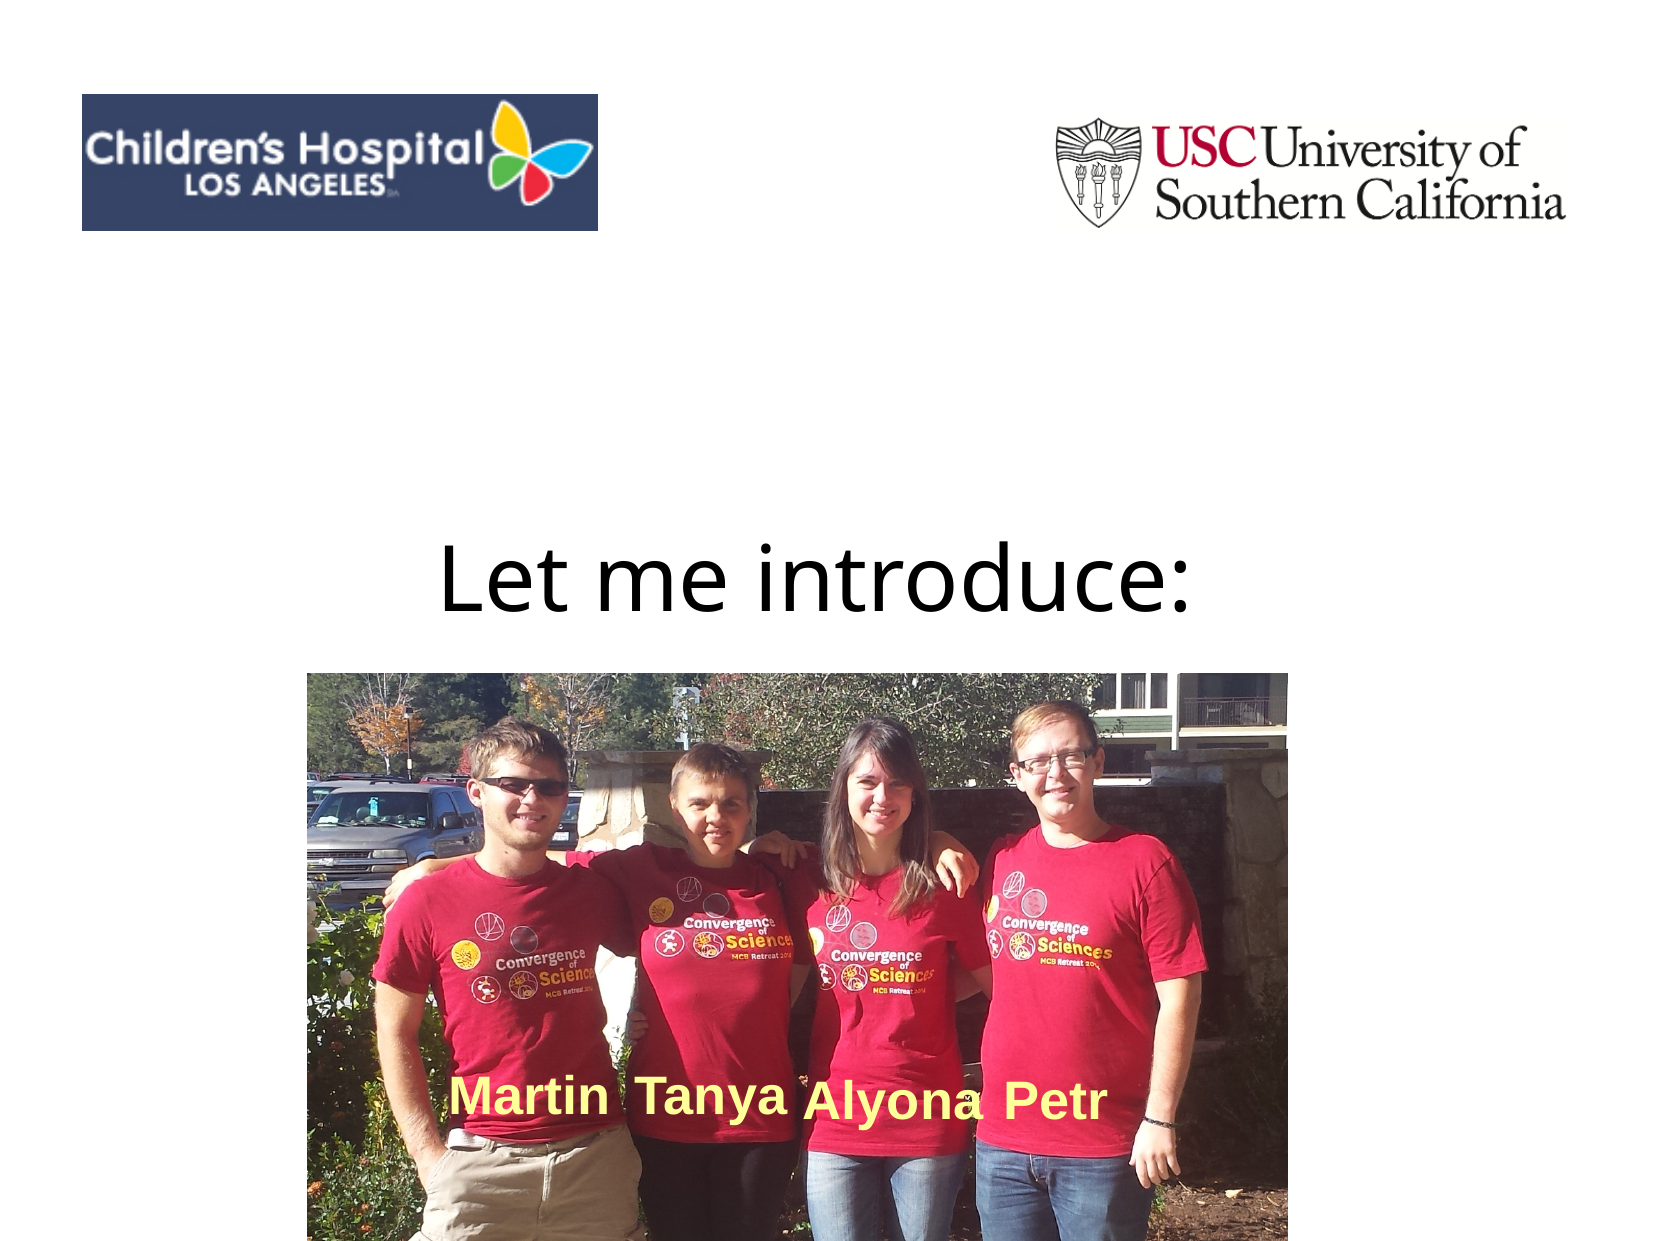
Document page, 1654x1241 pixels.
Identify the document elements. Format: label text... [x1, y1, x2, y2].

picture [307, 673, 1288, 1241]
text_box Martin [433, 1058, 620, 1134]
picture [82, 94, 598, 231]
picture [1051, 112, 1572, 234]
text_box Tanya [620, 1058, 803, 1134]
text_box Alyona [787, 1062, 988, 1139]
text_box Petr [988, 1062, 1124, 1139]
title Let me introduce: [70, 472, 1559, 680]
